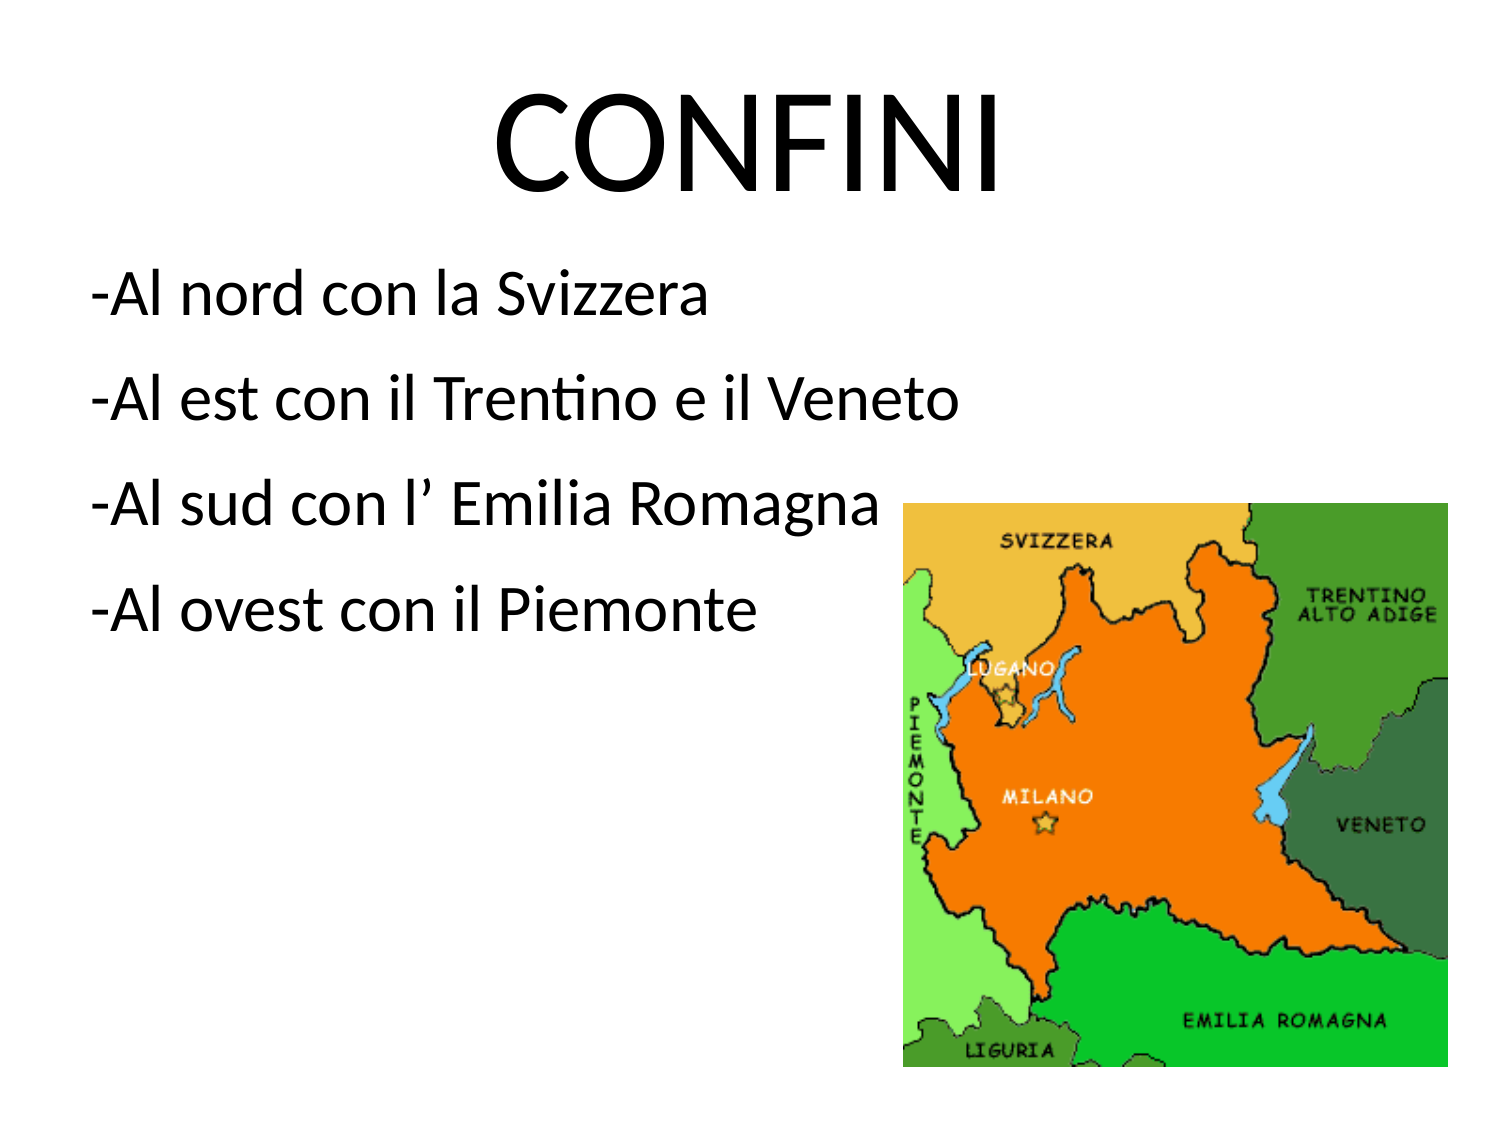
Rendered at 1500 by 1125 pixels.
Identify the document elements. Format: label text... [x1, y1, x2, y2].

list CONFINI -Al nord con la Svizzera -Al est con il Trentino e il Veneto -Al sud con l’ Emilia Romagna -Al ovest con il Piemonte [75, 54, 1425, 1005]
picture [903, 503, 1448, 1067]
